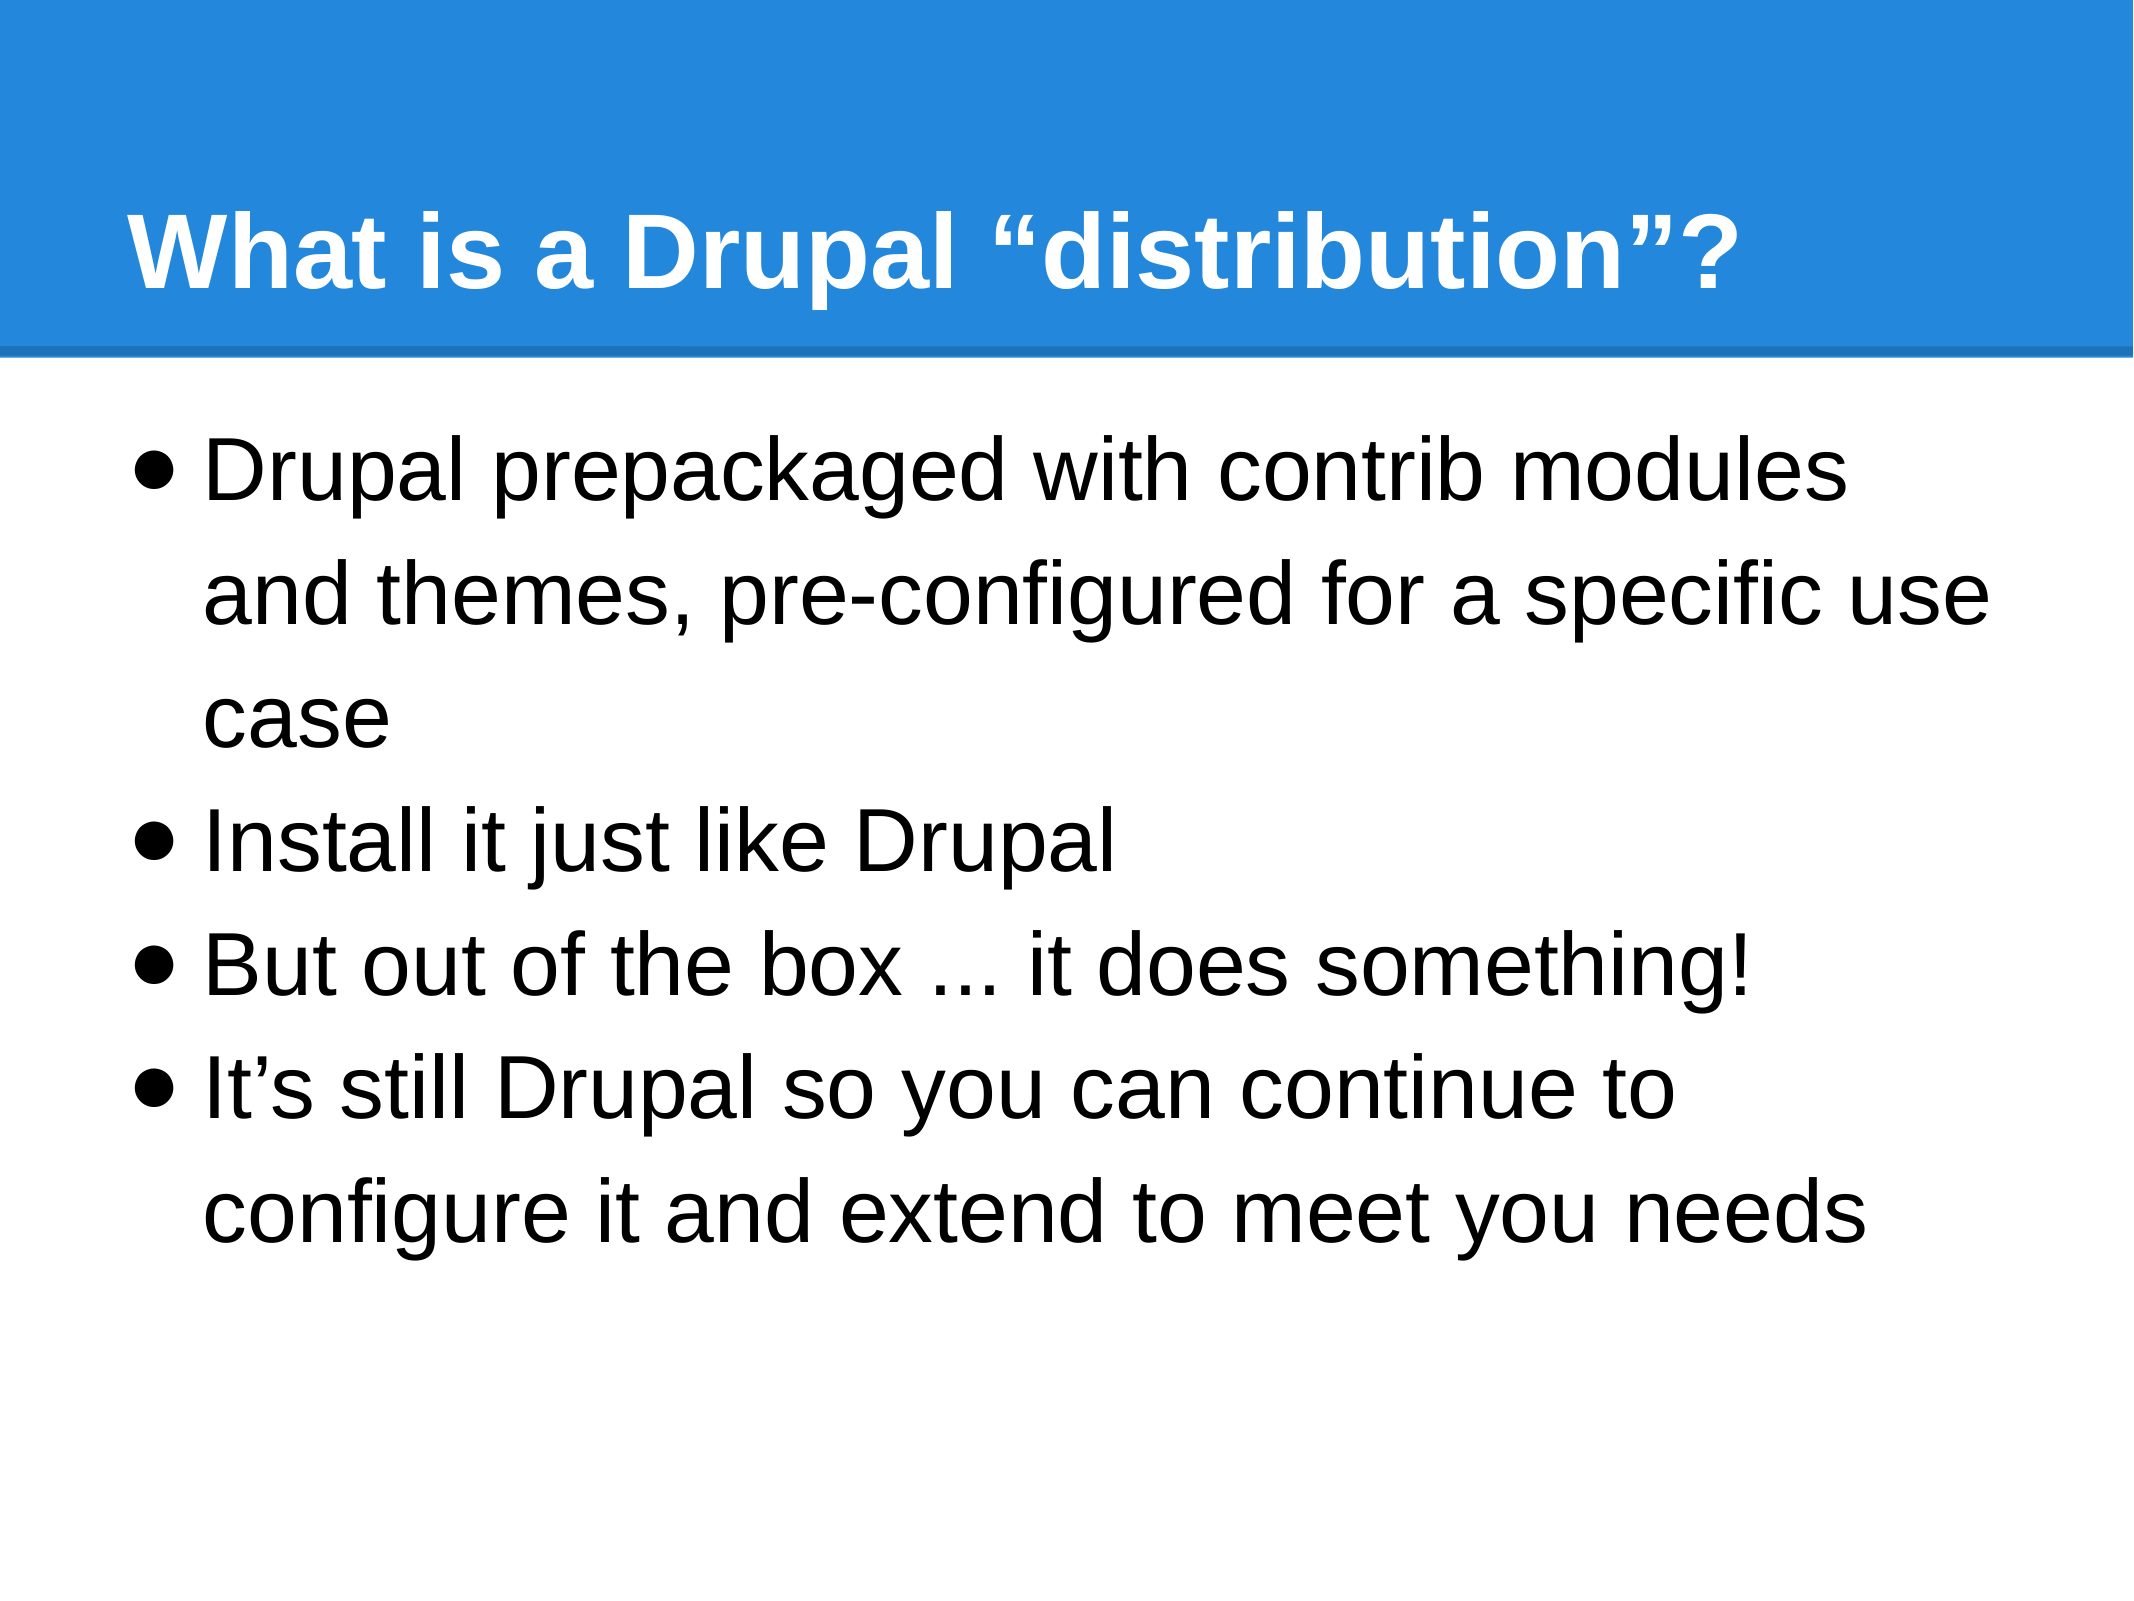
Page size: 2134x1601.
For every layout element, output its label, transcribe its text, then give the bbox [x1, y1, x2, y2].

list Drupal prepackaged with contrib modules and themes, pre-configured for a specific use case Install it just like Drupal But out of the box ... it does something! It’s still Drupal so you can continue to configure it and extend to meet you needs [106, 373, 2027, 1533]
title What is a Drupal “distribution”? [106, 64, 2027, 331]
